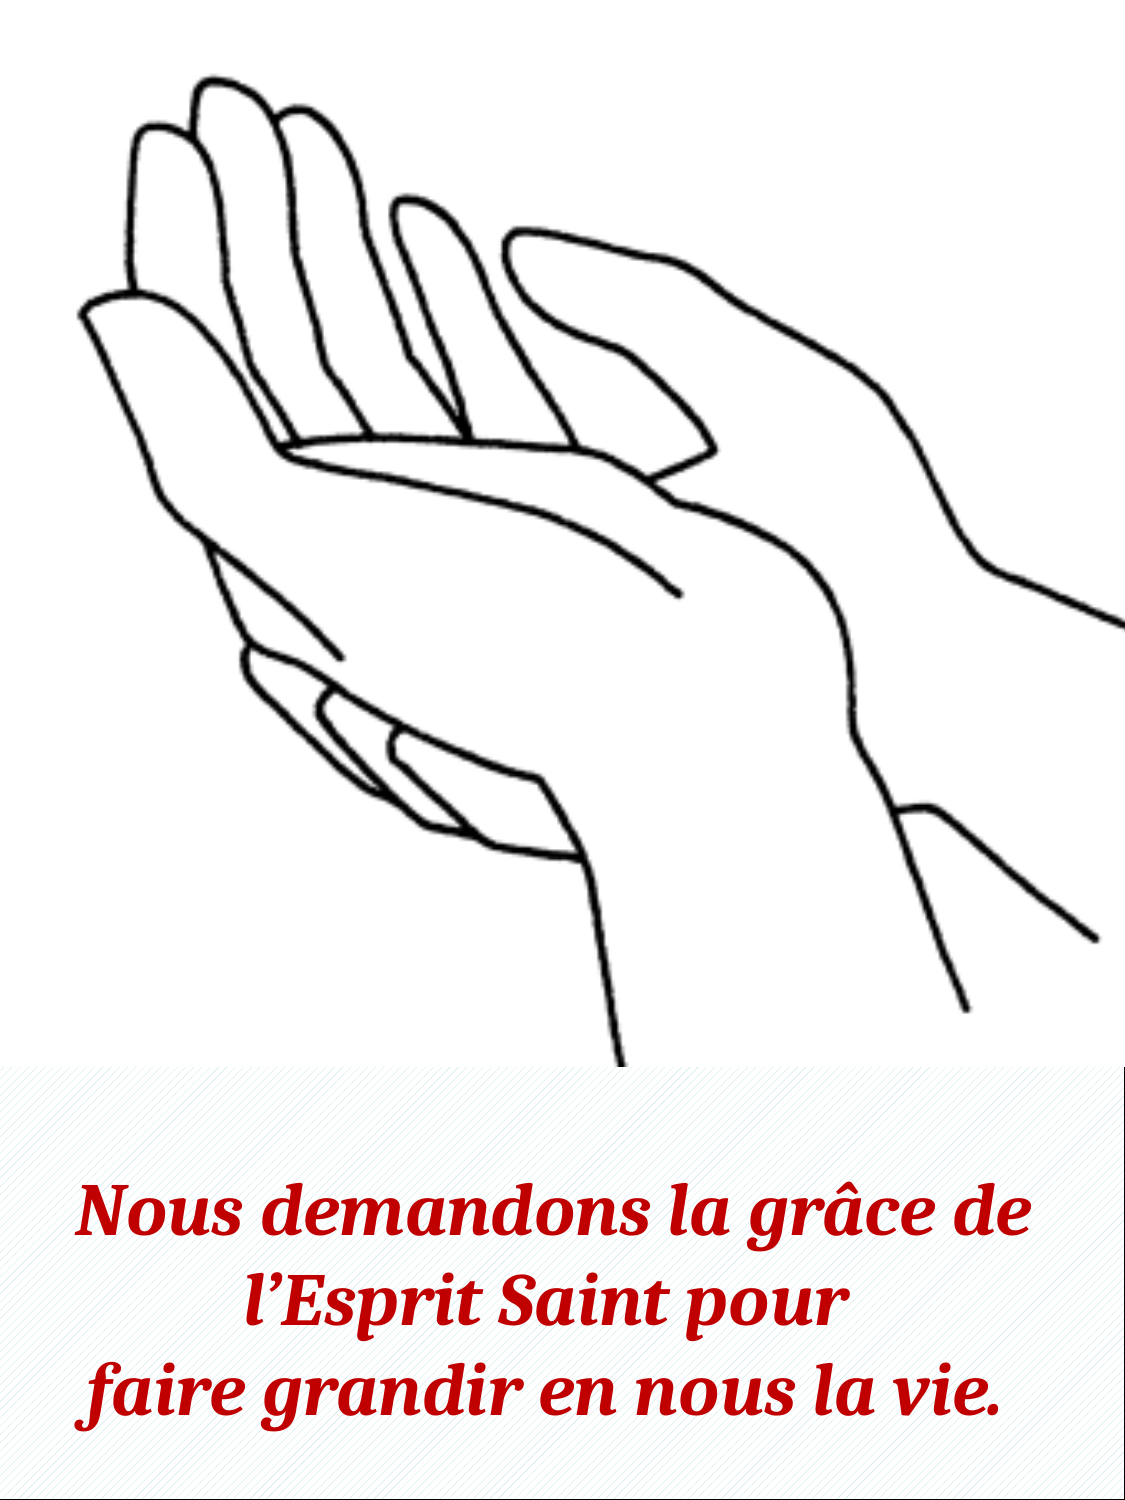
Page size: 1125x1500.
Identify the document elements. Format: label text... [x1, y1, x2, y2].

text_box Nous demandons la grâce de l’Esprit Saint pour faire grandir en nous la vie. [0, 1067, 1125, 1500]
picture [0, 0, 1125, 1067]
